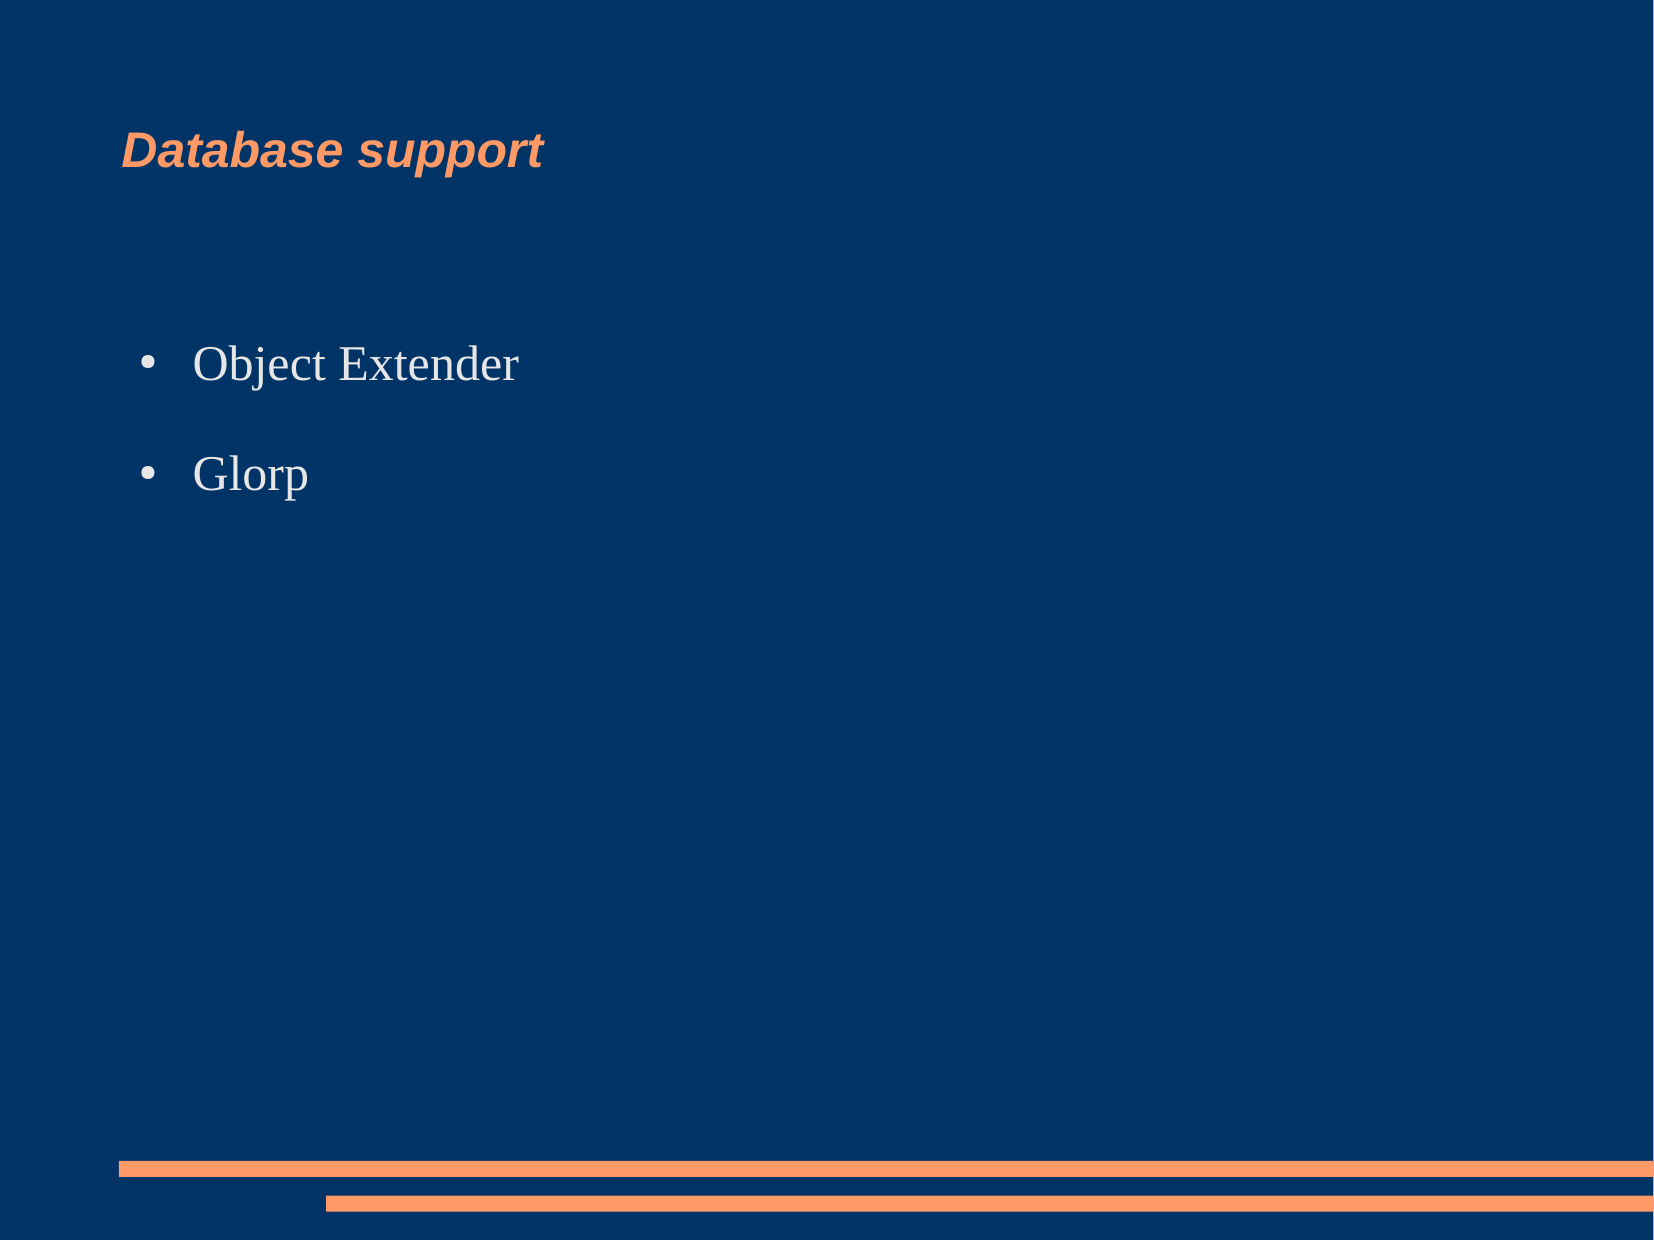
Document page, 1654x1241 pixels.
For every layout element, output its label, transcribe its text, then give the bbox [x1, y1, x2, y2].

list Object Extender Glorp [121, 335, 1561, 1146]
title Database support [121, 46, 1534, 254]
